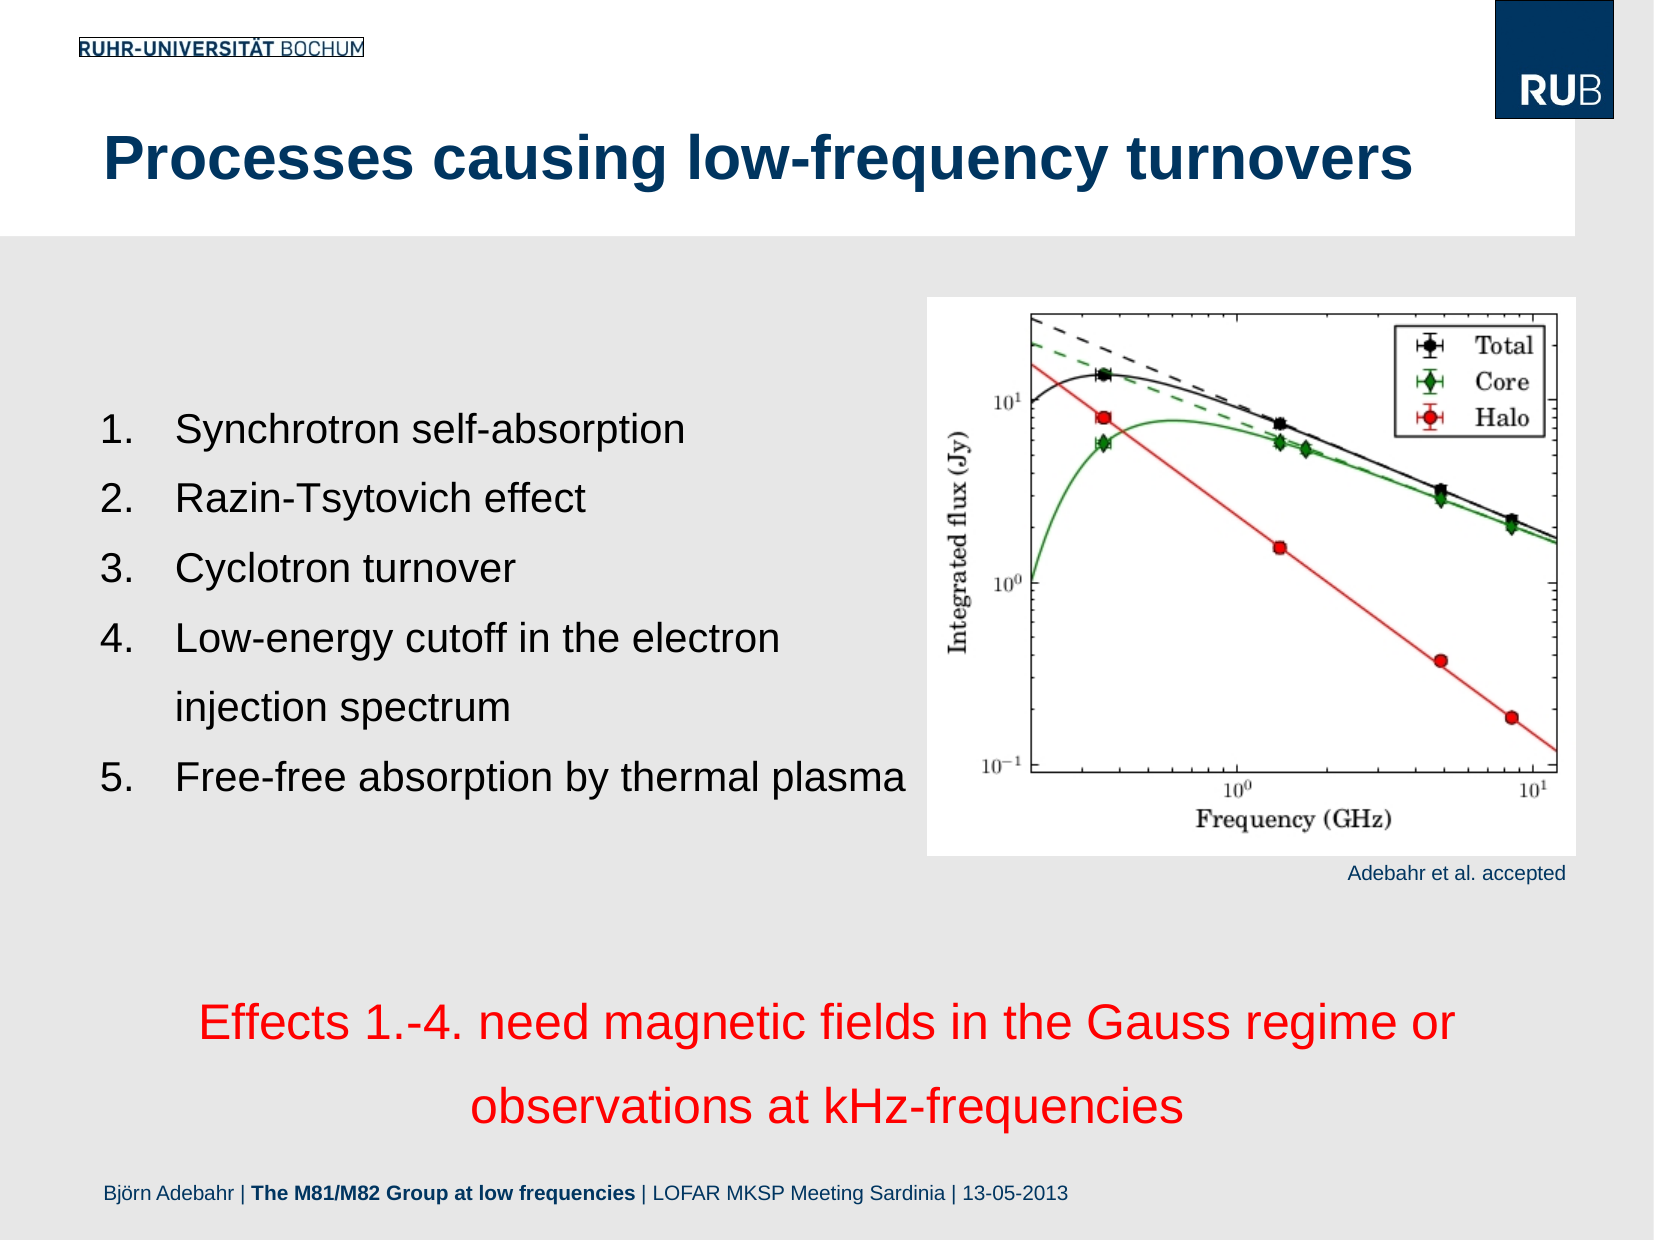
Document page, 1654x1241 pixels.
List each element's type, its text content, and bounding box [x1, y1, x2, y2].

text_box Effects 1.-4. need magnetic fields in the Gauss regime or observations at kHz-frequencies [153, 958, 1617, 1114]
text_box Björn Adebahr | The M81/M82 Group at low frequencies | LOFAR MKSP Meeting Sardinia | 13-05-2013 [88, 1174, 1613, 1213]
text_box Processes causing low-frequency turnovers [0, 115, 1651, 222]
picture [80, 38, 363, 56]
text_box Adebahr et al. accepted [1062, 854, 1581, 892]
picture [927, 297, 1576, 856]
picture [1496, 1, 1613, 115]
text_box 1. Synchrotron self-absorption 2. Razin-Tsytovich effect 3. Cyclotron turnover 4. Low-energy cutoff in the electron injection spectrum 5. Free-free absorption by thermal plasma [55, 374, 927, 785]
